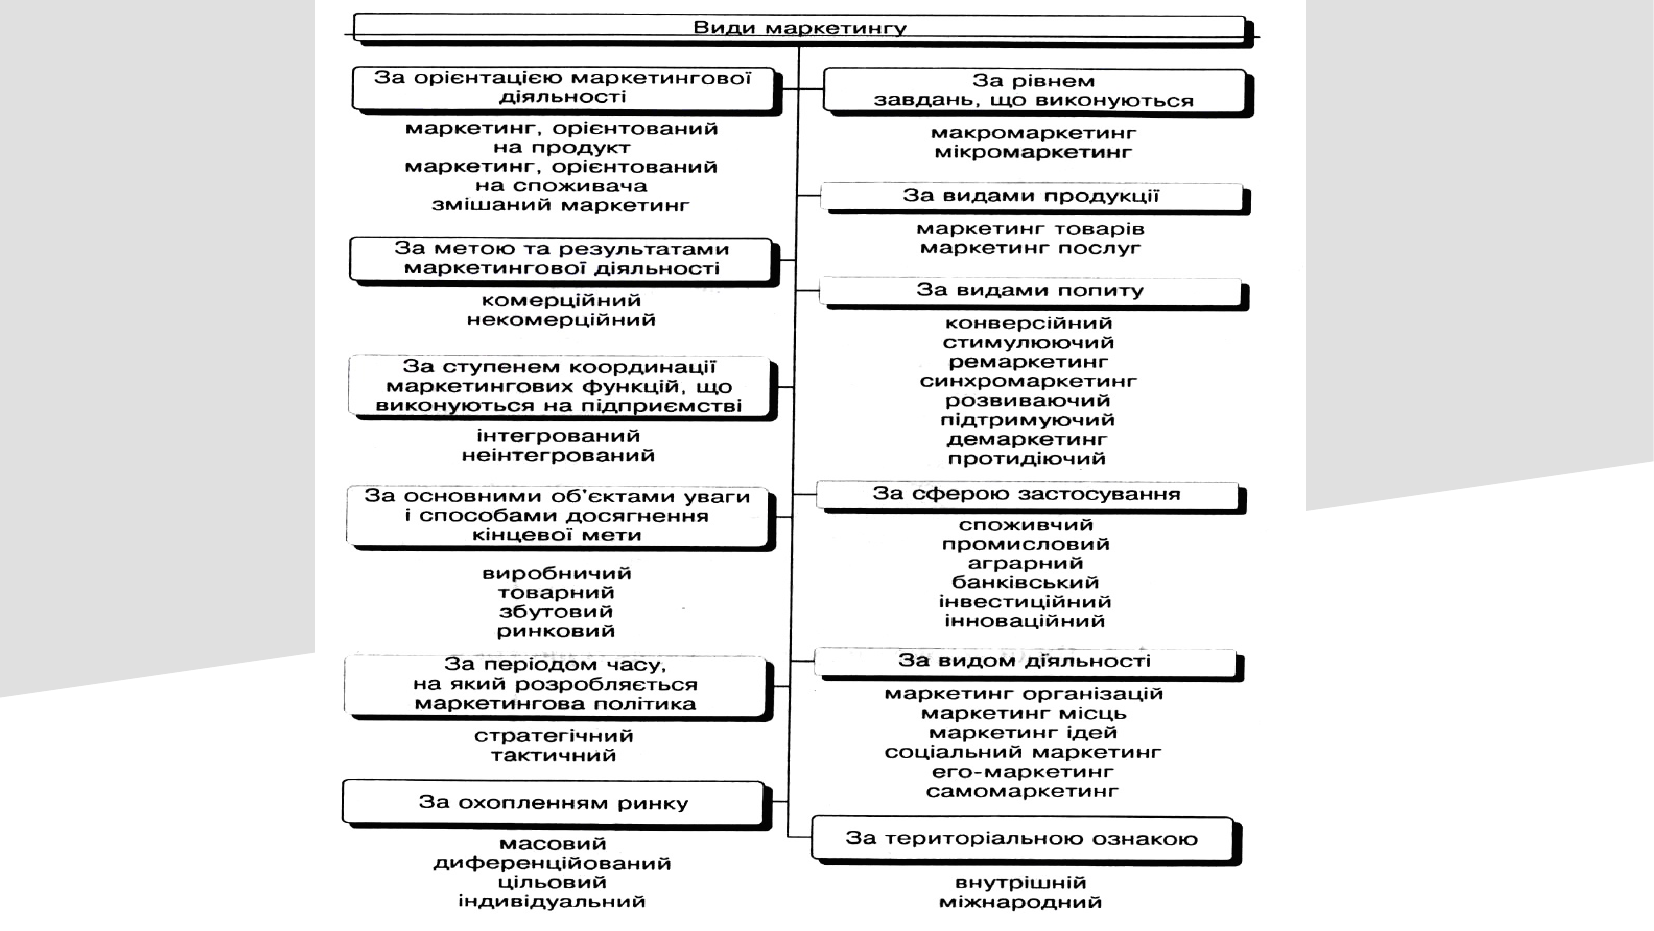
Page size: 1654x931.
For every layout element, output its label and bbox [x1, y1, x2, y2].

picture [315, 0, 1306, 931]
